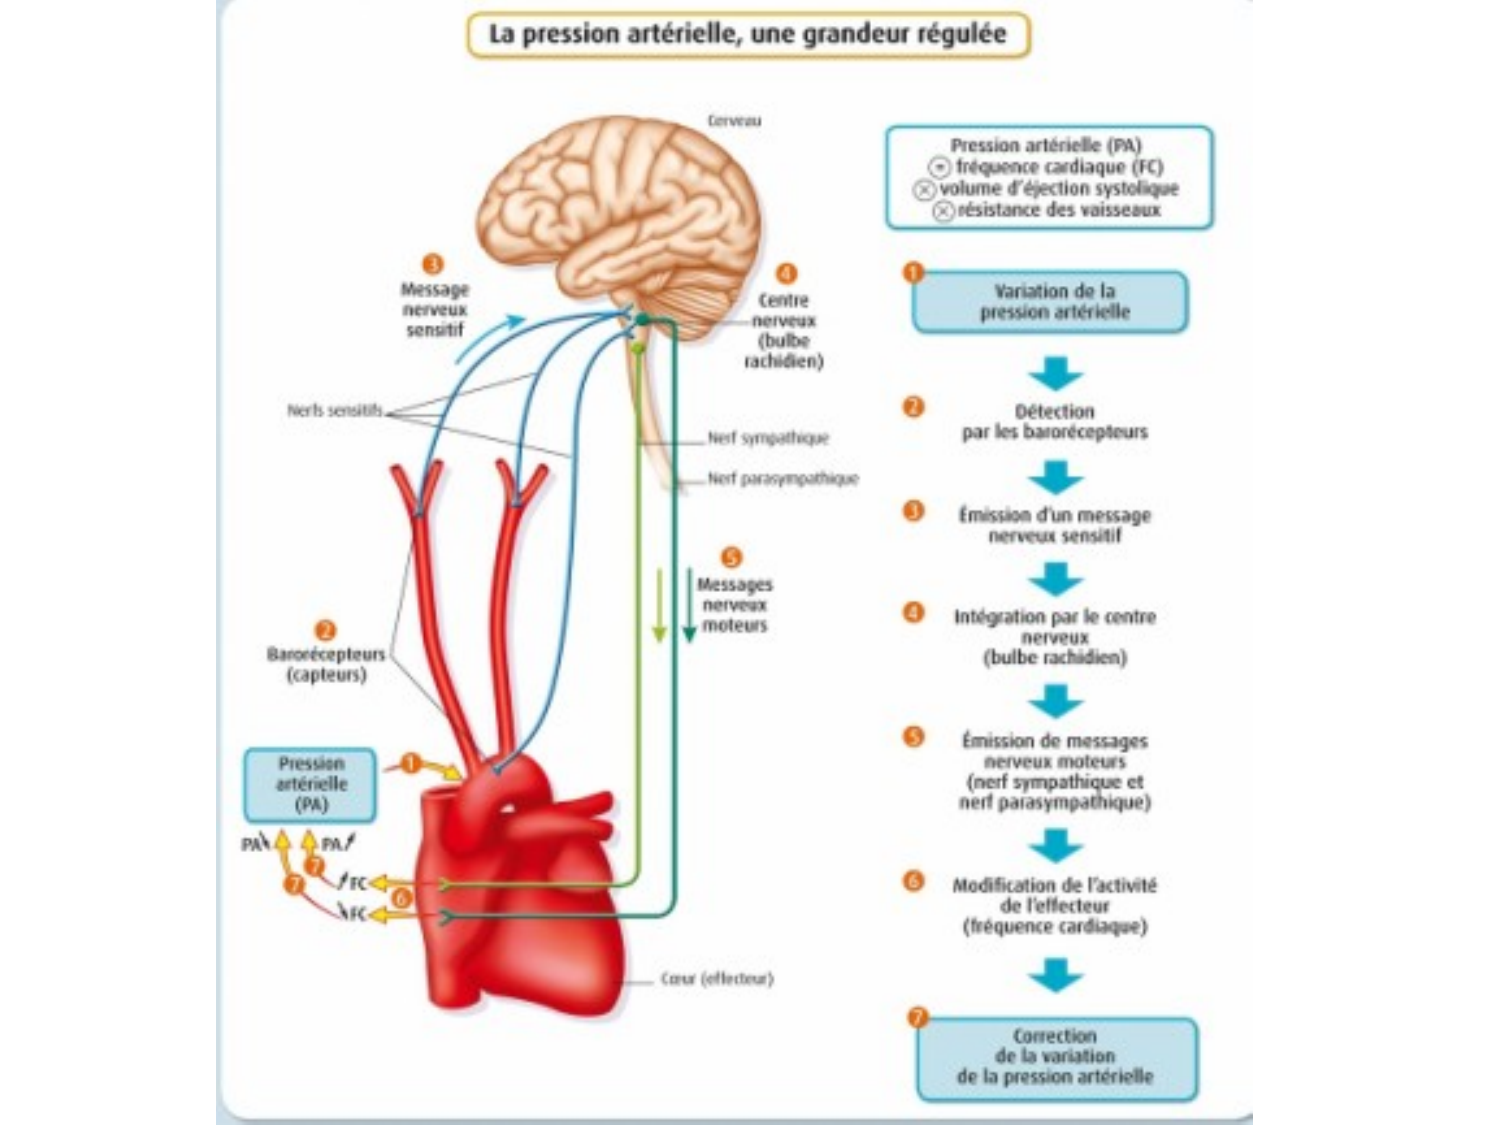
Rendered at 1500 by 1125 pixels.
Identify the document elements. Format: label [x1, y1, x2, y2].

picture [216, 0, 1253, 1125]
